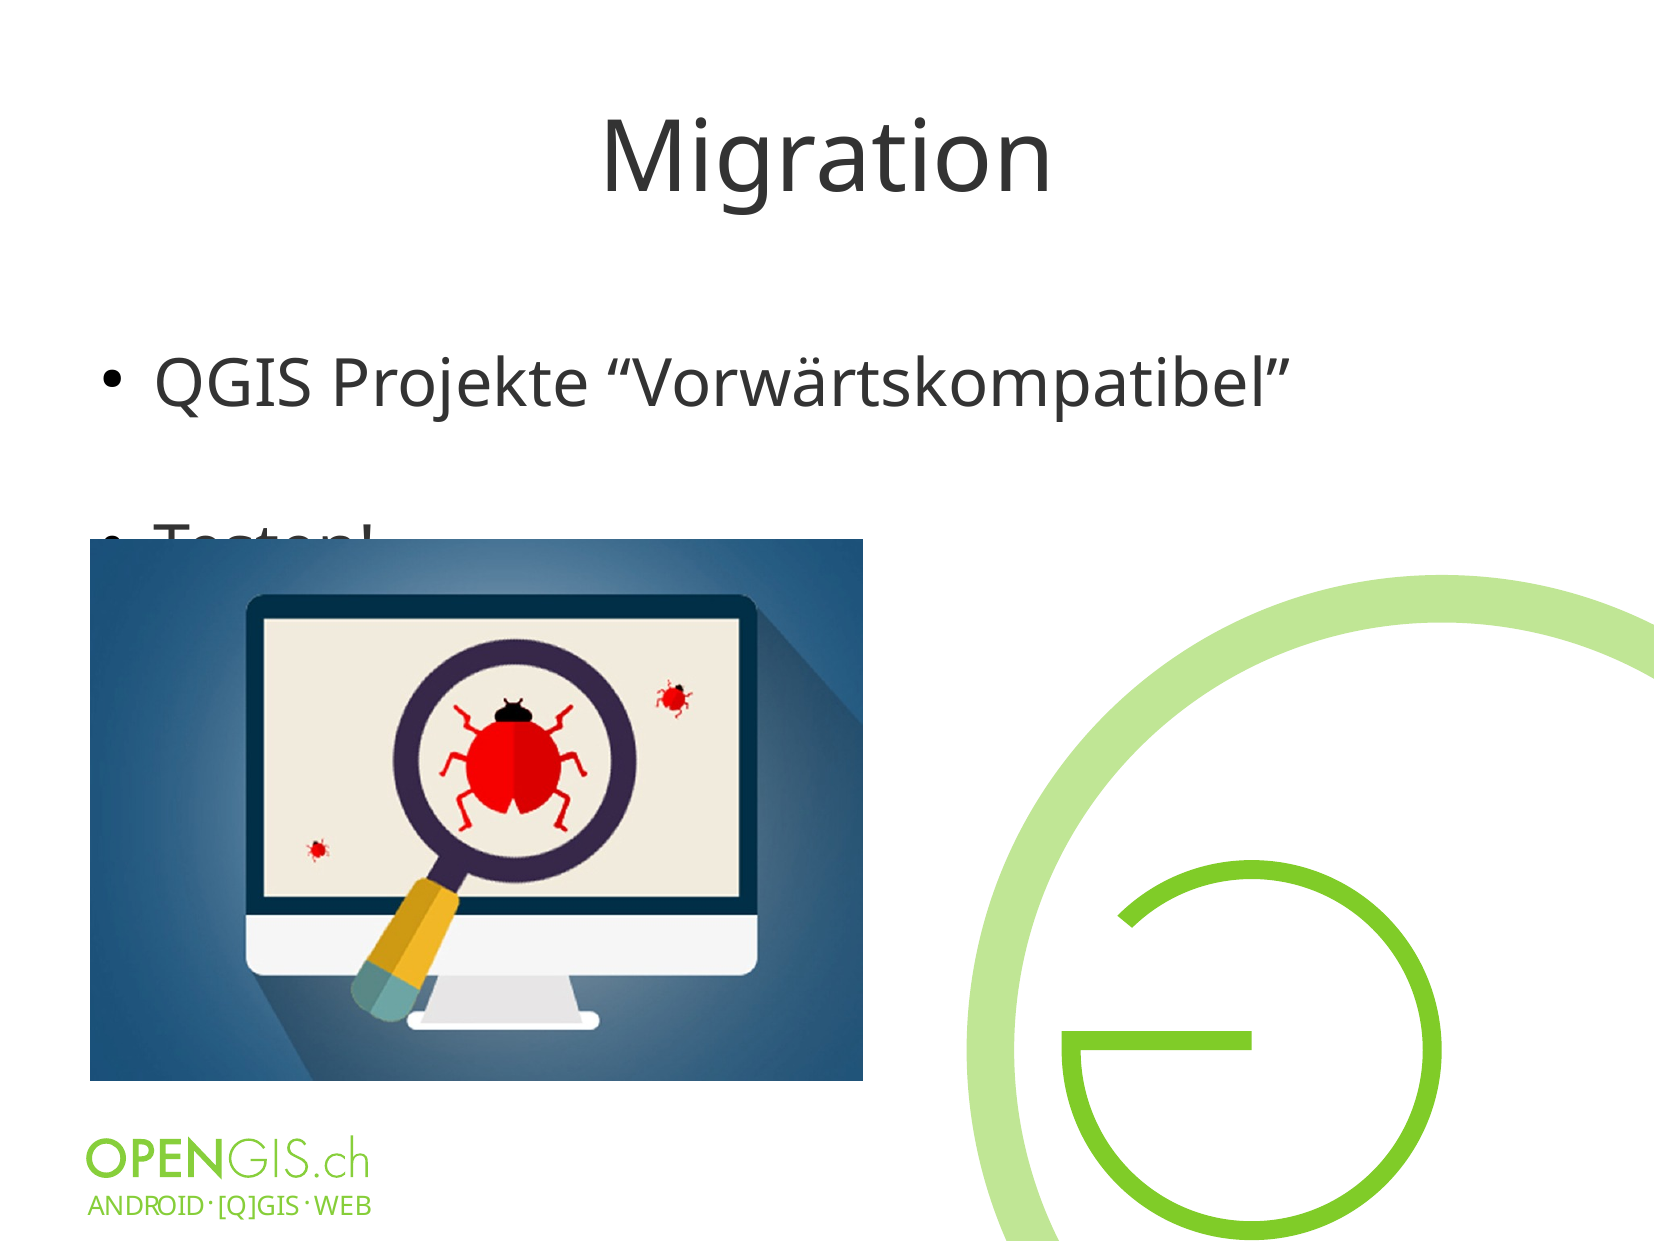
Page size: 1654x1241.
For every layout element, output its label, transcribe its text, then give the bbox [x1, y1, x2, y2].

title Migration [82, 49, 1571, 257]
list QGIS Projekte “Vorwärtskompatibel” Testen! [82, 290, 1571, 1010]
picture [90, 539, 863, 1081]
